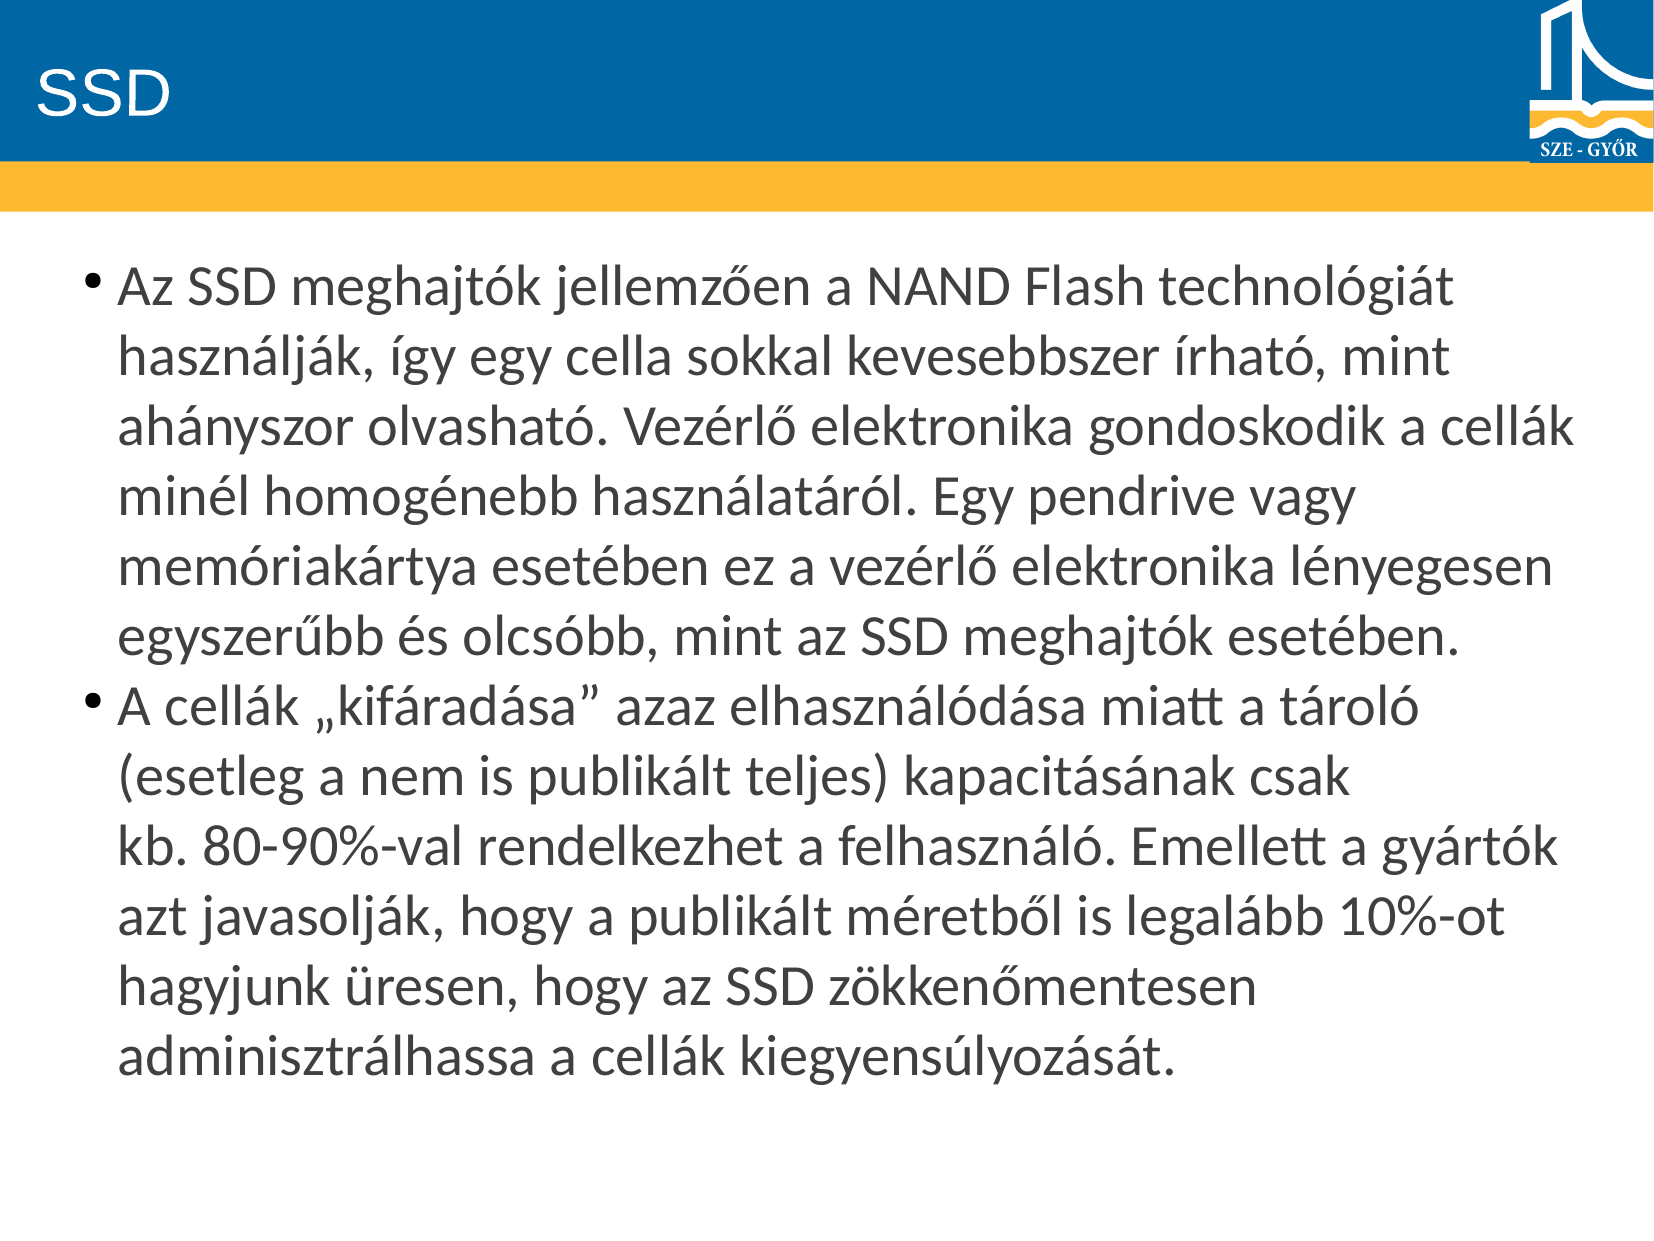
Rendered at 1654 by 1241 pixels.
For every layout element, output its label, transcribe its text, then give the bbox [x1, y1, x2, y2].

text_box SSD [34, 48, 1524, 144]
text_box Az SSD meghajtók jellemzően a NAND Flash technológiát használják, így egy cella sokkal kevesebbszer írható, mint ahányszor olvasható. Vezérlő elektronika gondoskodik a cellák minél homogénebb használatáról. Egy pendrive vagy memóriakártya esetében ez a vezérlő elektronika lényegesen egyszerűbb és olcsóbb, mint az SSD meghajtók esetében. A cellák „kifáradása” azaz elhasználódása miatt a tároló (esetleg a nem is publikált teljes) kapacitásának csak kb. 80-90%-val rendelkezhet a felhasználó. Emellett a gyártók azt javasolják, hogy a publikált méretből is legalább 10%-ot hagyjunk üresen, hogy az SSD zökkenőmentesen adminisztrálhassa a cellák kiegyensúlyozását. [82, 247, 1583, 1198]
picture [1529, 0, 1654, 163]
